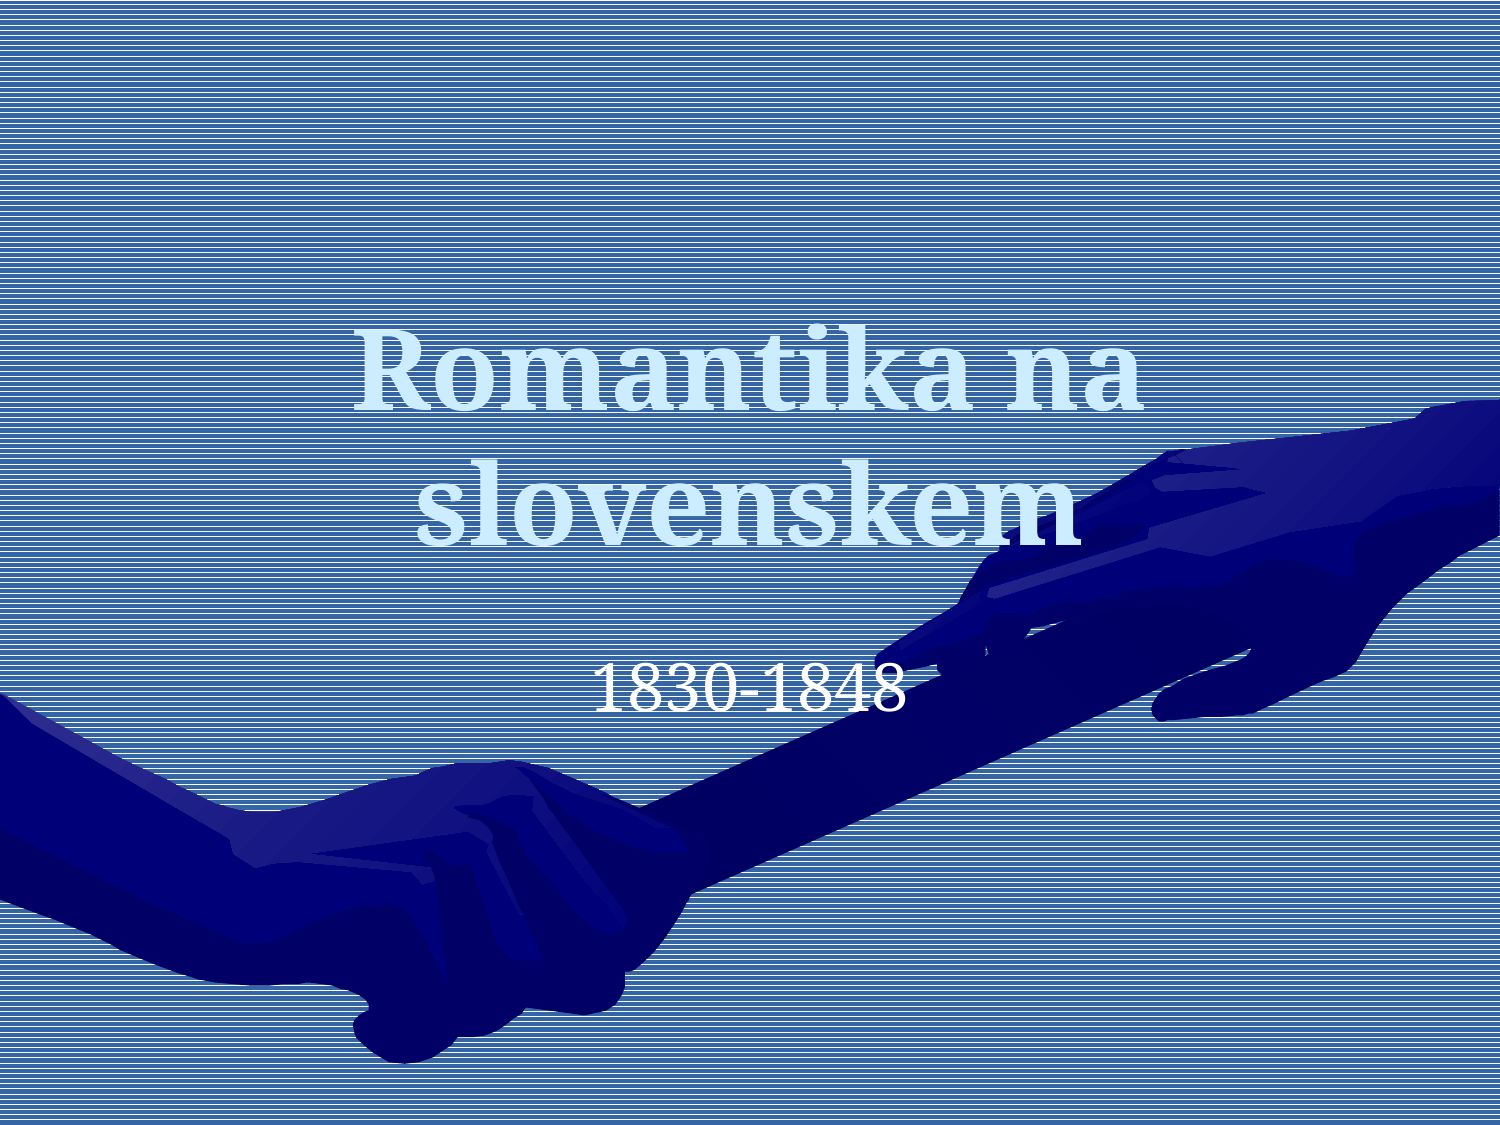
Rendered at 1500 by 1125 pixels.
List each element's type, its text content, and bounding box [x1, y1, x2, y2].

title Romantika na slovenskem [112, 290, 1388, 575]
subtitle 1830-1848 [225, 637, 1275, 925]
